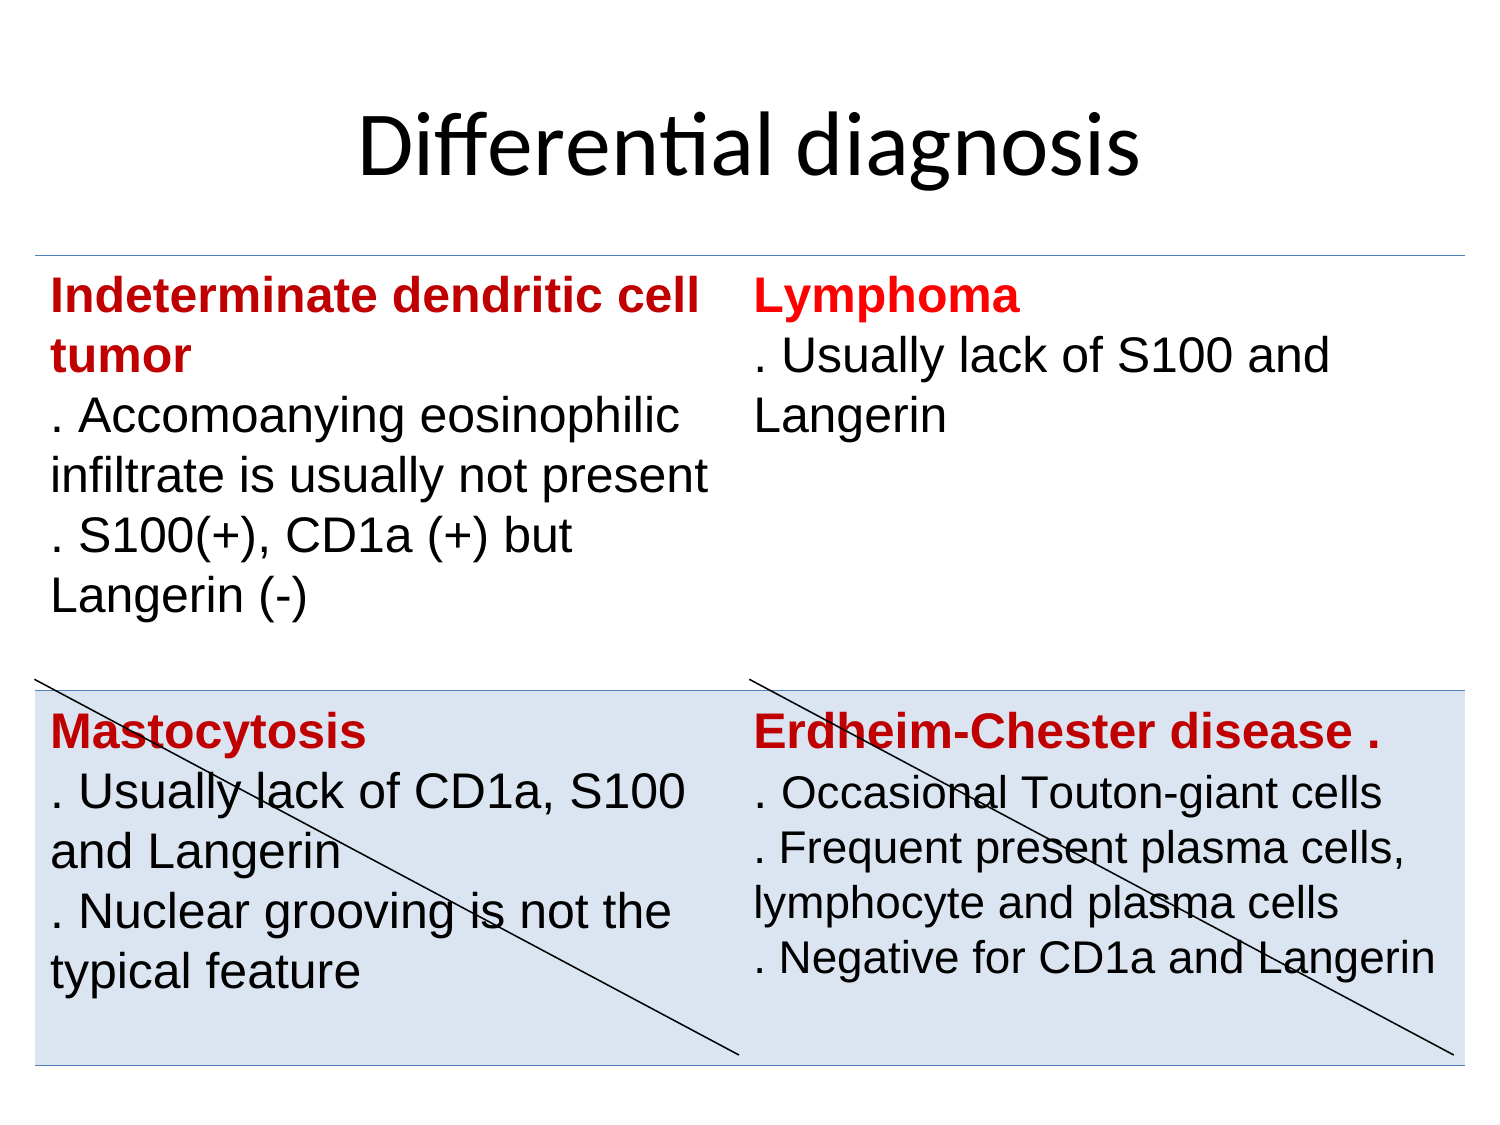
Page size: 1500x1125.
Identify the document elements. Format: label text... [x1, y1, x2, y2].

title Differential diagnosis [75, 45, 1426, 233]
table_header Lymphoma . Usually lack of S100 and Langerin [738, 256, 1465, 690]
table_cell Erdheim-Chester disease . . Occasional Touton-giant cells . Frequent present plasma cells, lymphocyte and plasma cells . Negative for CD1a and Langerin [738, 691, 1465, 1065]
table_header Indeterminate dendritic cell tumor . Accomoanying eosinophilic infiltrate is usually not present . S100(+), CD1a (+) but Langerin (-) [35, 256, 738, 690]
table_cell Mastocytosis . Usually lack of CD1a, S100 and Langerin . Nuclear grooving is not the typical feature [35, 691, 738, 1065]
table_cell Mastocytosis . Usually lack of CD1a, S100 and Langerin . Nuclear grooving is not the typical feature [60, 691, 738, 1053]
